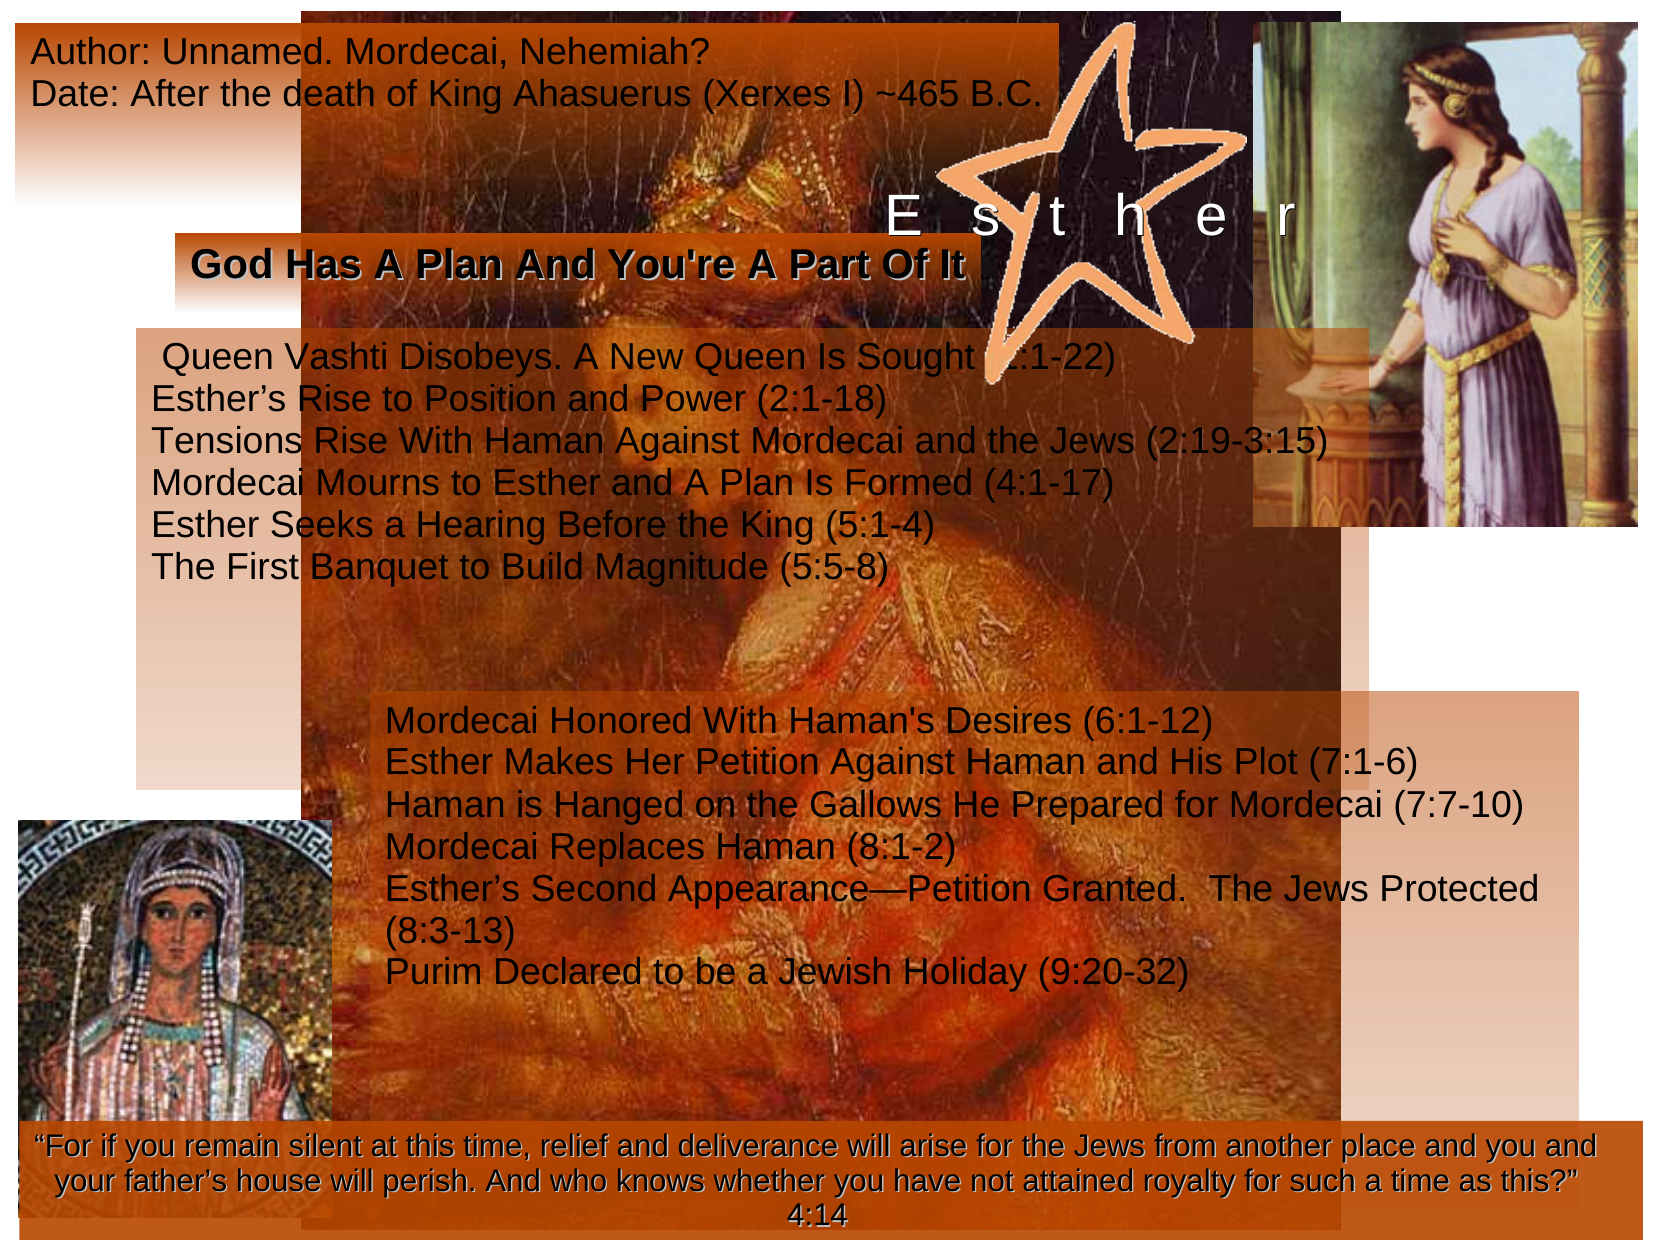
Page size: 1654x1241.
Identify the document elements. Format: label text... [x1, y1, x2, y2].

picture [301, 206, 889, 233]
picture [18, 790, 370, 1219]
text_box God Has A Plan And You're A Part Of It [175, 233, 935, 312]
text_box “For if you remain silent at this time, relief and deliverance will arise for the Jews from another place and you and your father’s house will perish. And who knows whether you have not attained royalty for such a time as this?” 4:14 [19, 1120, 1643, 1229]
picture [301, 11, 1638, 527]
text_box Author: Unnamed. Mordecai, Nehemiah? Date: After the death of King Ahasuerus (Xerxes I) ~465 B.C. [15, 23, 935, 206]
text_box Queen Vashti Disobeys. A New Queen Is Sought (1:1-22) Esther’s Rise to Position and Power (2:1-18) Tensions Rise With Haman Against Mordecai and the Jews (2:19-3:15) Mordecai Mourns to Esther and A Plan Is Formed (4:1-17) Esther Seeks a Hearing Before the King (5:1-4) The First Banquet to Build Magnitude (5:5-8) [136, 328, 1369, 790]
text_box Mordecai Honored With Haman's Desires (6:1-12) Esther Makes Her Petition Against Haman and His Plot (7:1-6) Haman is Hanged on the Gallows He Prepared for Mordecai (7:7-10) Mordecai Replaces Haman (8:1-2) Esther’s Second Appearance—Petition Granted. The Jews Protected (8:3-13) Purim Declared to be a Jewish Holiday (9:20-32) [370, 691, 1579, 1120]
